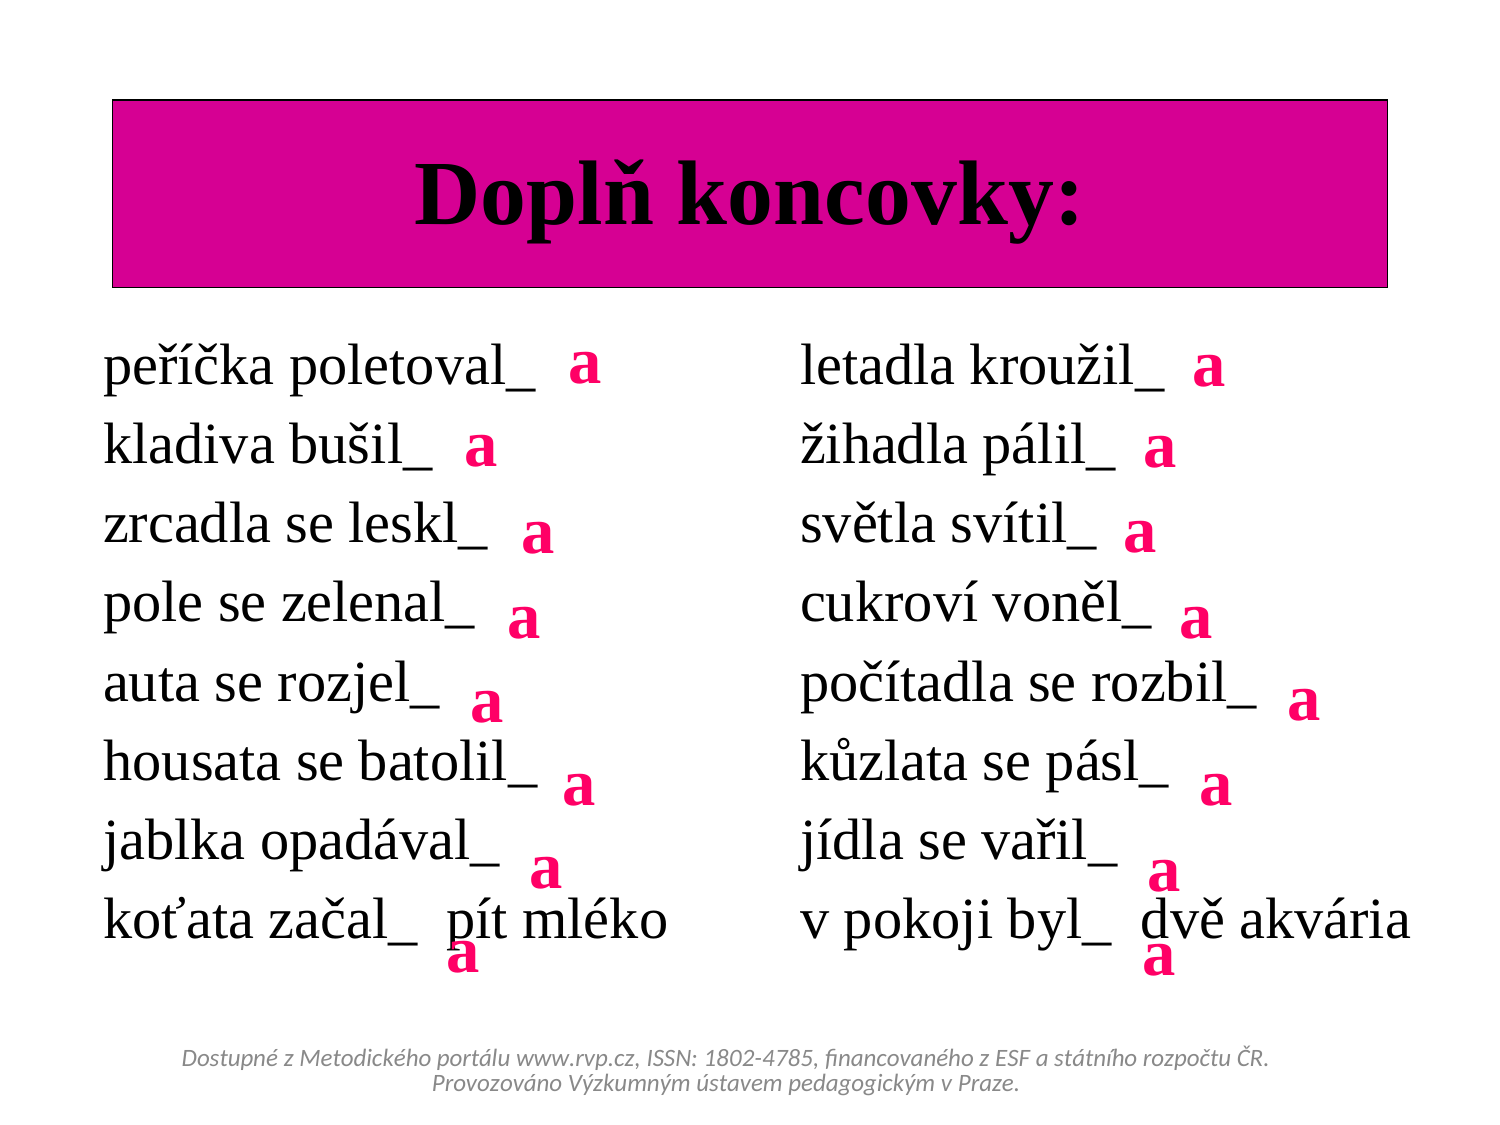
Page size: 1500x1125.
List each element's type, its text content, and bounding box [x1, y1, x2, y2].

text_box a [450, 399, 533, 489]
text_box a [548, 738, 632, 829]
text_box a [1272, 653, 1385, 743]
text_box a [1108, 485, 1192, 576]
title Doplň koncovky: [112, 99, 1388, 288]
text_box a [1177, 318, 1261, 409]
text_box Dostupné z Metodického portálu www.rvp.cz, ISSN: 1802-4785, financovaného z ESF a státního rozpočtu ČR. Provozováno Výzkumným ústavem pedagogickým v Praze. [105, 1042, 1348, 1103]
text_box a [1128, 400, 1241, 490]
text_box a [431, 905, 515, 995]
text_box a [492, 571, 576, 662]
text_box a [507, 486, 590, 576]
text_box a [1127, 907, 1211, 998]
list letadla kroužil_ žihadla pálil_ světla svítil_ cukroví voněl_ počítadla se rozbil_ kůzlata se pásl_ jídla se vařil_ v pokoji byl_ dvě akvária [785, 324, 1500, 1047]
text_box a [1132, 824, 1216, 914]
list peříčka poletoval_ kladiva bušil_ zrcadla se leskl_ pole se zelenal_ auta se rozjel_ housata se batolil_ jablka opadával_ koťata začal_ pít mléko [88, 324, 769, 1087]
text_box a [1184, 738, 1268, 828]
text_box a [553, 316, 637, 407]
text_box a [1164, 571, 1277, 662]
text_box a [455, 655, 539, 745]
text_box a [514, 821, 598, 912]
